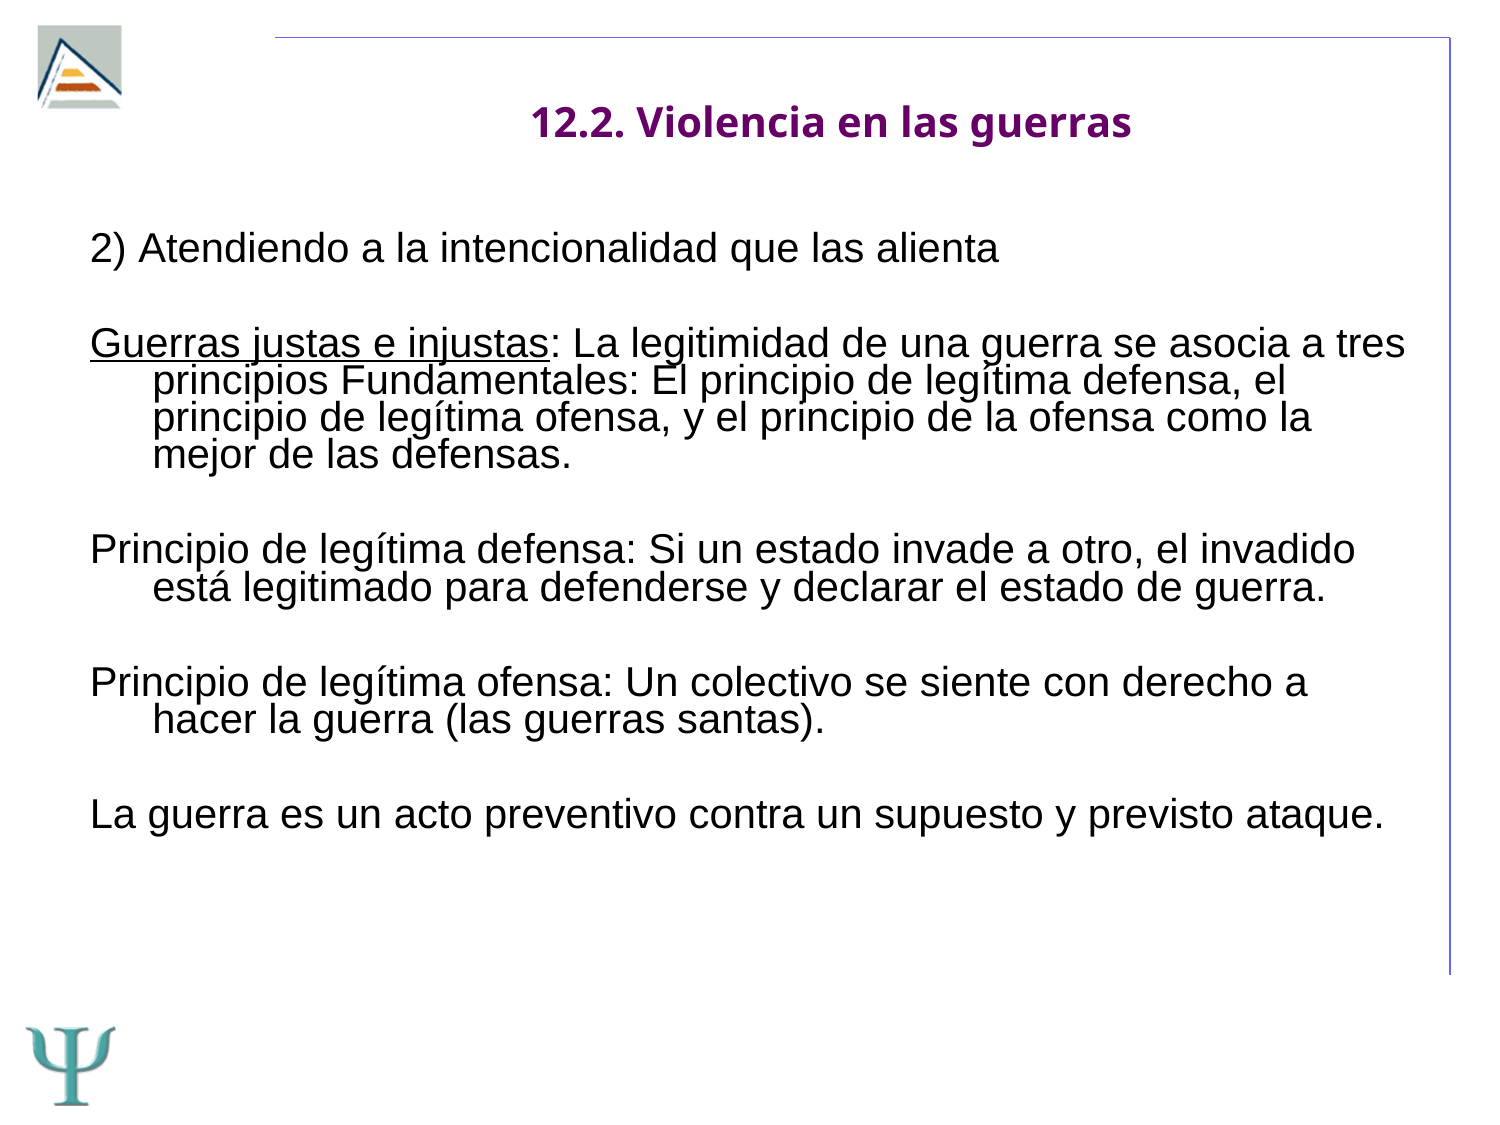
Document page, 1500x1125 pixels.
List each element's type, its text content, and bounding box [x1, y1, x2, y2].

title 12.2. Violencia en las guerras [262, 74, 1401, 168]
picture [37, 24, 122, 109]
picture [24, 1024, 75, 1106]
list 2) Atendiendo a la intencionalidad que las alienta Guerras justas e injustas: La legitimidad de una guerra se asocia a tres principios Fundamentales: El principio de legítima defensa, el principio de legítima ofensa, y el principio de la ofensa como la mejor de las defensas. Principio de legítima defensa: Si un estado invade a otro, el invadido está legitimado para defenderse y declarar el estado de guerra. Principio de legítima ofensa: Un colectivo se siente con derecho a hacer la guerra (las guerras santas). La guerra es un acto preventivo contra un supuesto y previsto ataque. [75, 224, 1426, 1125]
